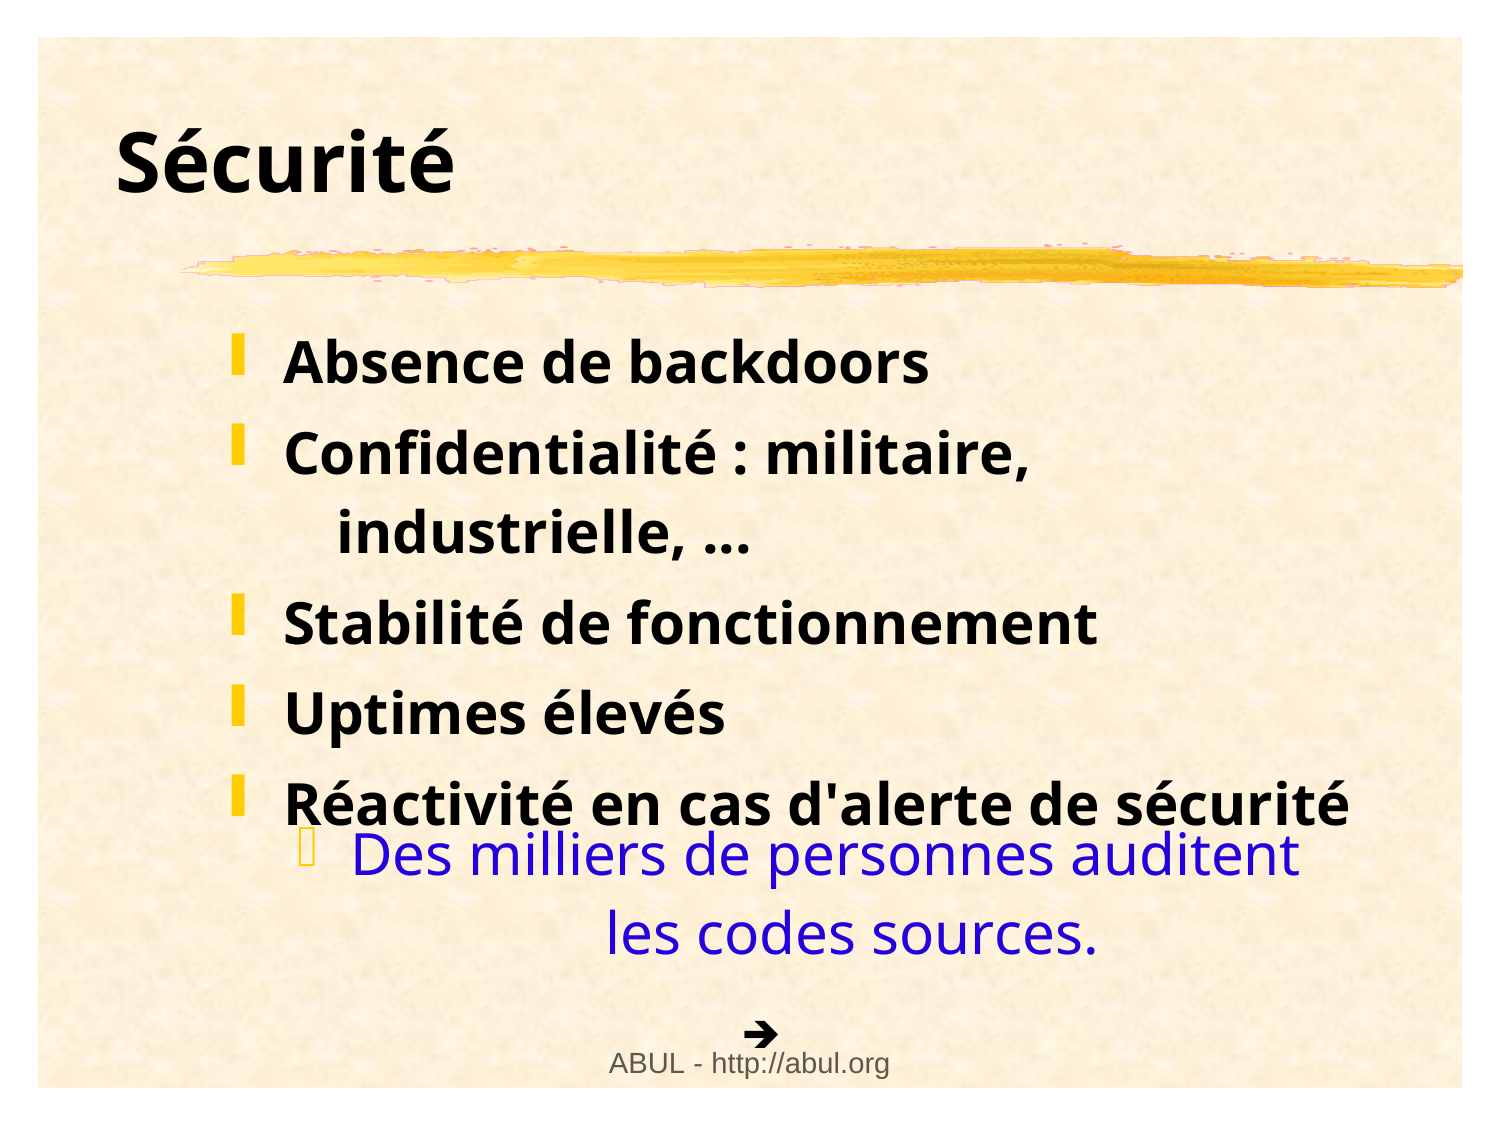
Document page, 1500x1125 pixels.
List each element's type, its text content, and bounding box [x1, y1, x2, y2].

picture [37, 37, 1463, 1088]
title Sécurité [101, 72, 1312, 248]
text_box Des milliers de personnes auditent les codes sources. [254, 812, 1309, 1035]
list Absence de backdoors Confidentialité : militaire, industrielle, ... Stabilité de fonctionnement Uptimes élevés Réactivité en cas d'alerte de sécurité [179, 314, 1463, 766]
